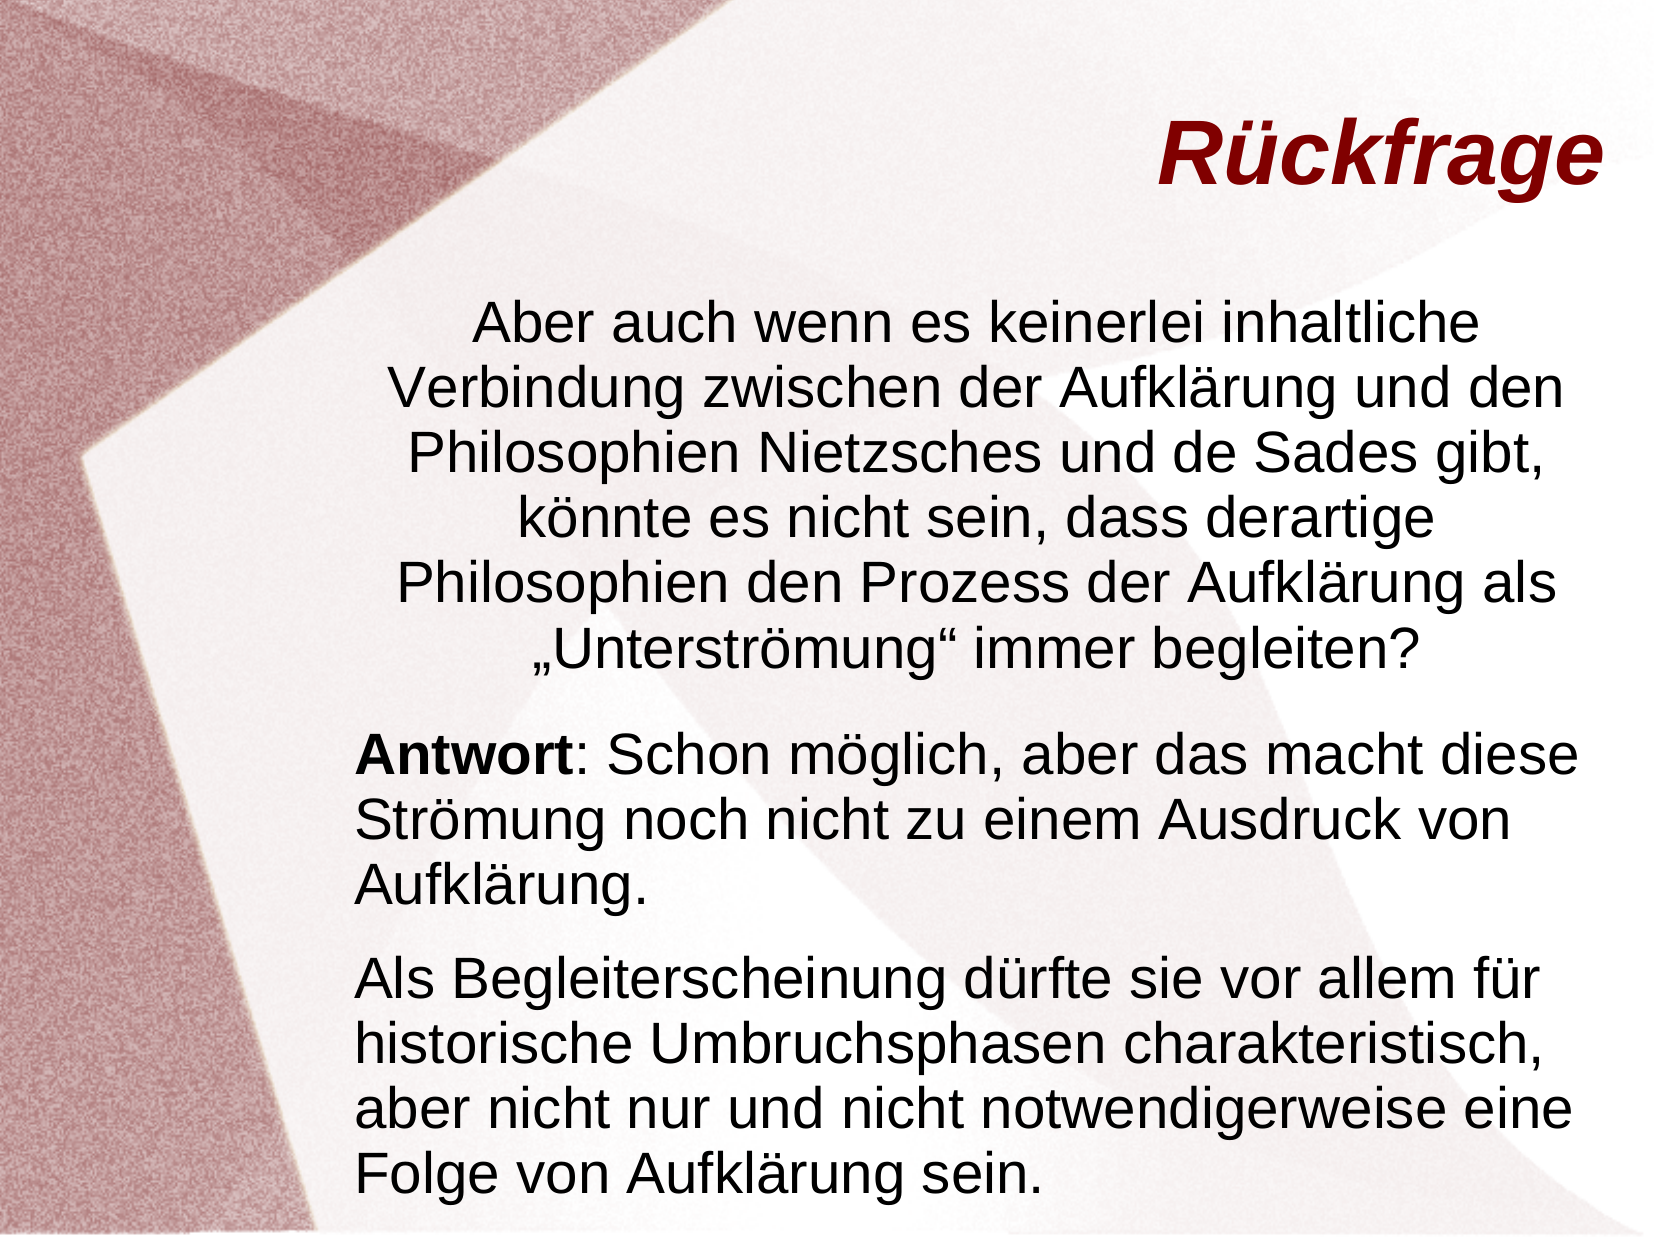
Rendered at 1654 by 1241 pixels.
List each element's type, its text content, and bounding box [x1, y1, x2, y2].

picture [0, 0, 1654, 1241]
list Aber auch wenn es keinerlei inhaltliche Verbindung zwischen der Aufklärung und den Philosophien Nietzsches und de Sades gibt, könnte es nicht sein, dass derartige Philosophien den Prozess der Aufklärung als „Unterströmung“ immer begleiten? Antwort: Schon möglich, aber das macht diese Strömung noch nicht zu einem Ausdruck von Aufklärung. Als Begleiterscheinung dürfte sie vor allem für historische Umbruchsphasen charakteristisch, aber nicht nur und nicht notwendigerweise eine Folge von Aufklärung sein. [354, 290, 1601, 1207]
title Rückfrage [596, 56, 1607, 250]
